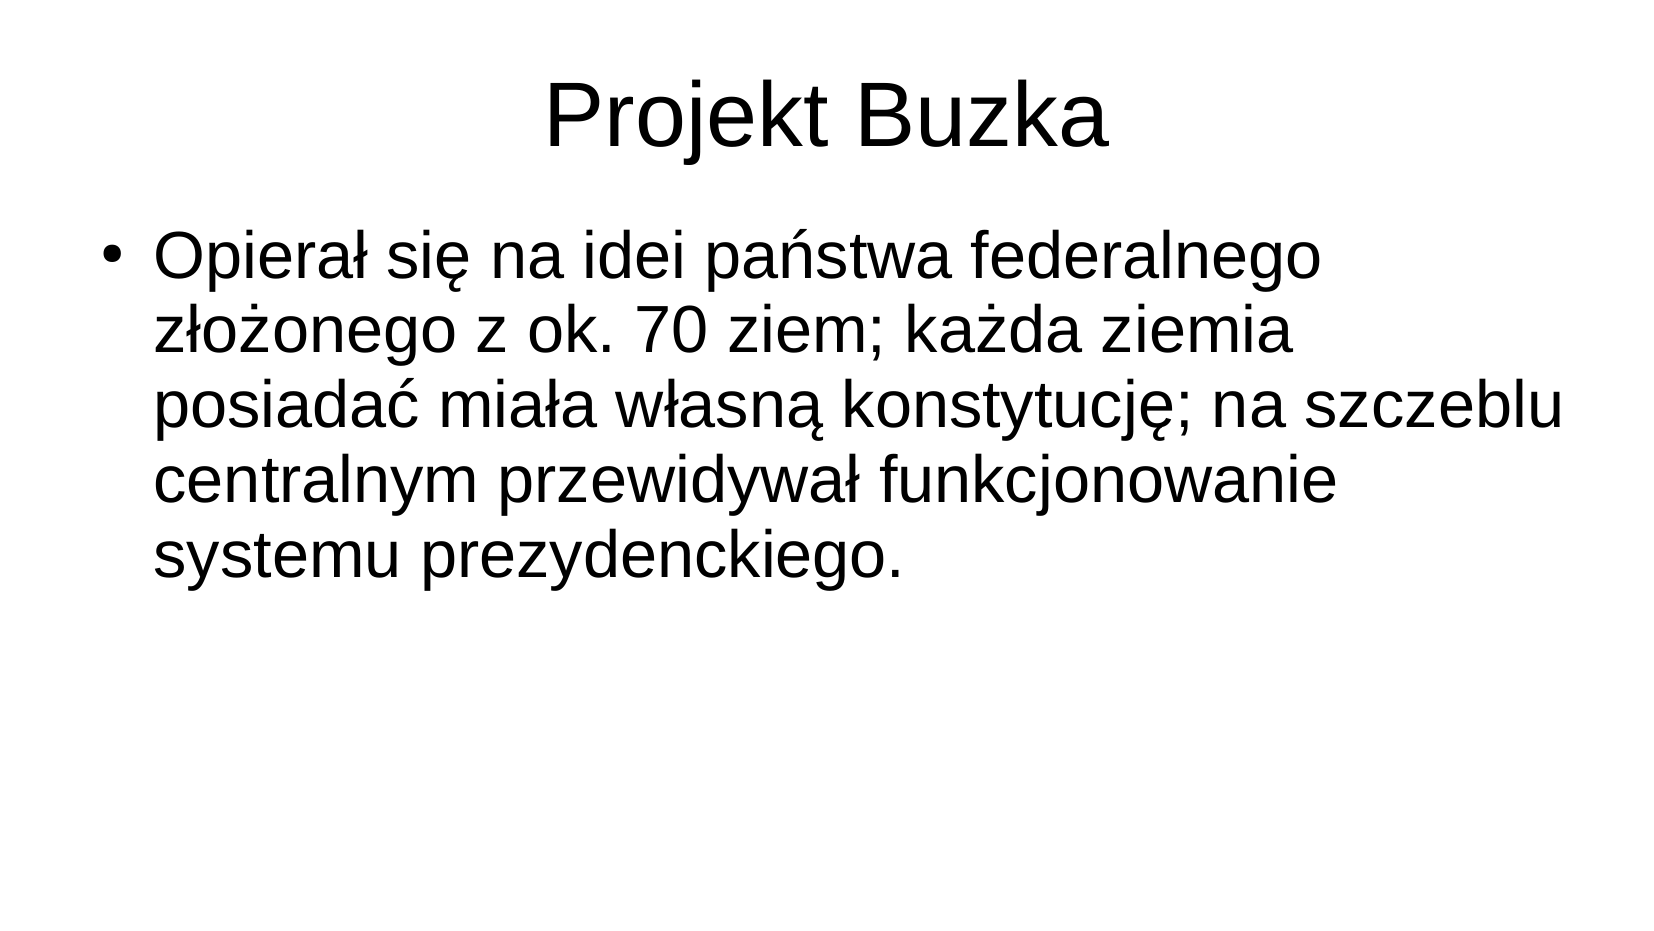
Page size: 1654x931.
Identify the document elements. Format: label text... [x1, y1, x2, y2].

list Opierał się na idei państwa federalnego złożonego z ok. 70 ziem; każda ziemia posiadać miała własną konstytucję; na szczeblu centralnym przewidywał funkcjonowanie systemu prezydenckiego. [82, 217, 1571, 758]
title Projekt Buzka [82, 37, 1571, 193]
